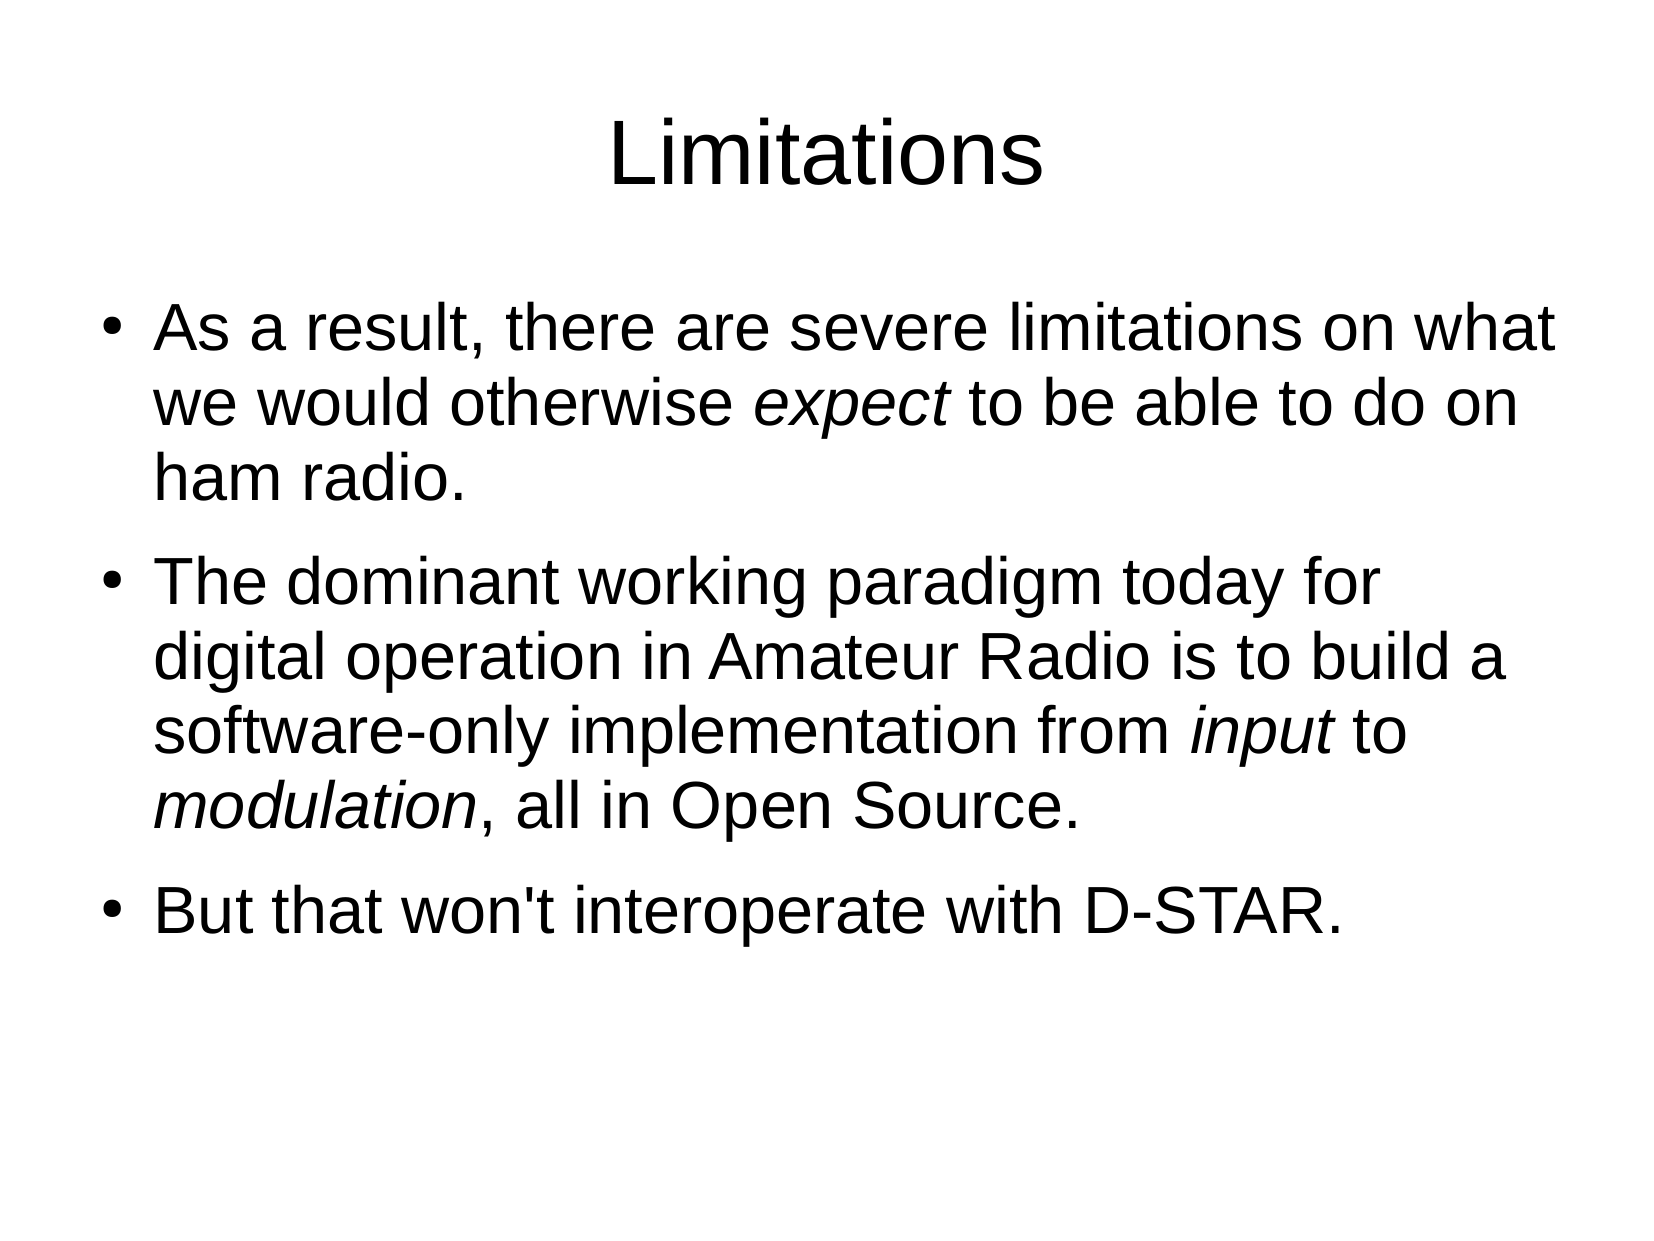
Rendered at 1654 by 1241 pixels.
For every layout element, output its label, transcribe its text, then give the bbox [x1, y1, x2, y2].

title Limitations [82, 56, 1571, 250]
list As a result, there are severe limitations on what we would otherwise expect to be able to do on ham radio. The dominant working paradigm today for digital operation in Amateur Radio is to build a software-only implementation from input to modulation, all in Open Source. But that won't interoperate with D-STAR. [82, 290, 1571, 1109]
